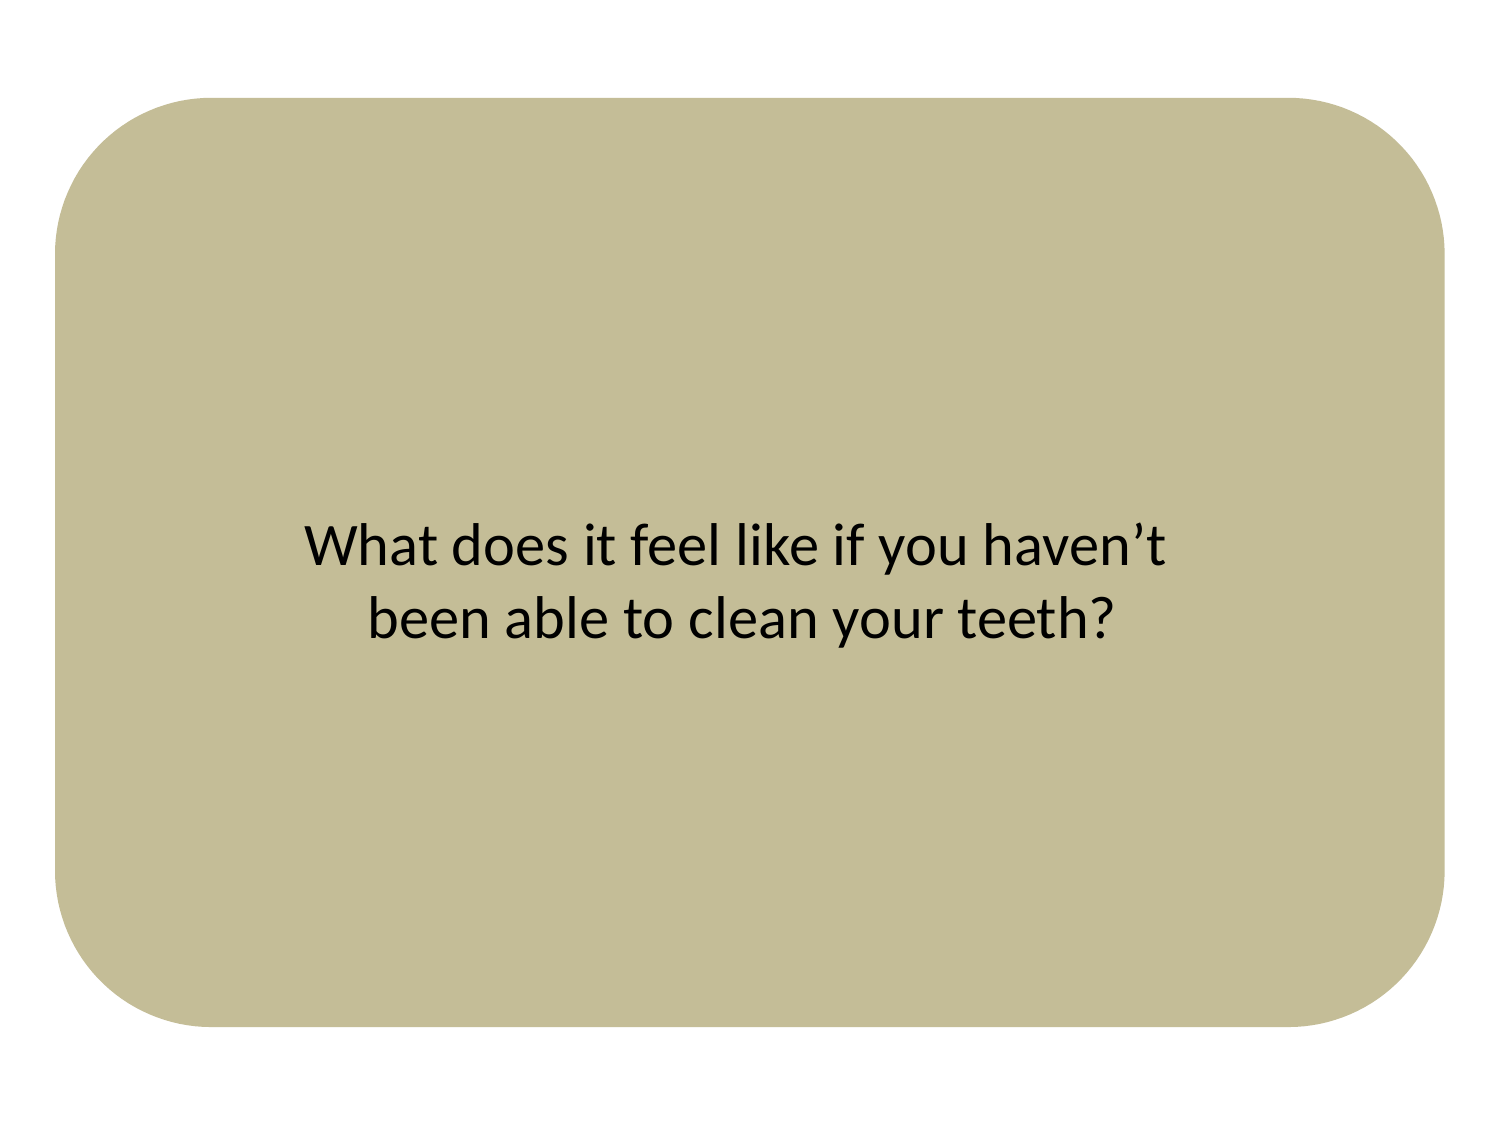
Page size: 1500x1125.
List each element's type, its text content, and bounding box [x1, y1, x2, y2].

text_box [57, 99, 1443, 1025]
text_box What does it feel like if you haven’t been able to clean your teeth? [119, 417, 1367, 661]
